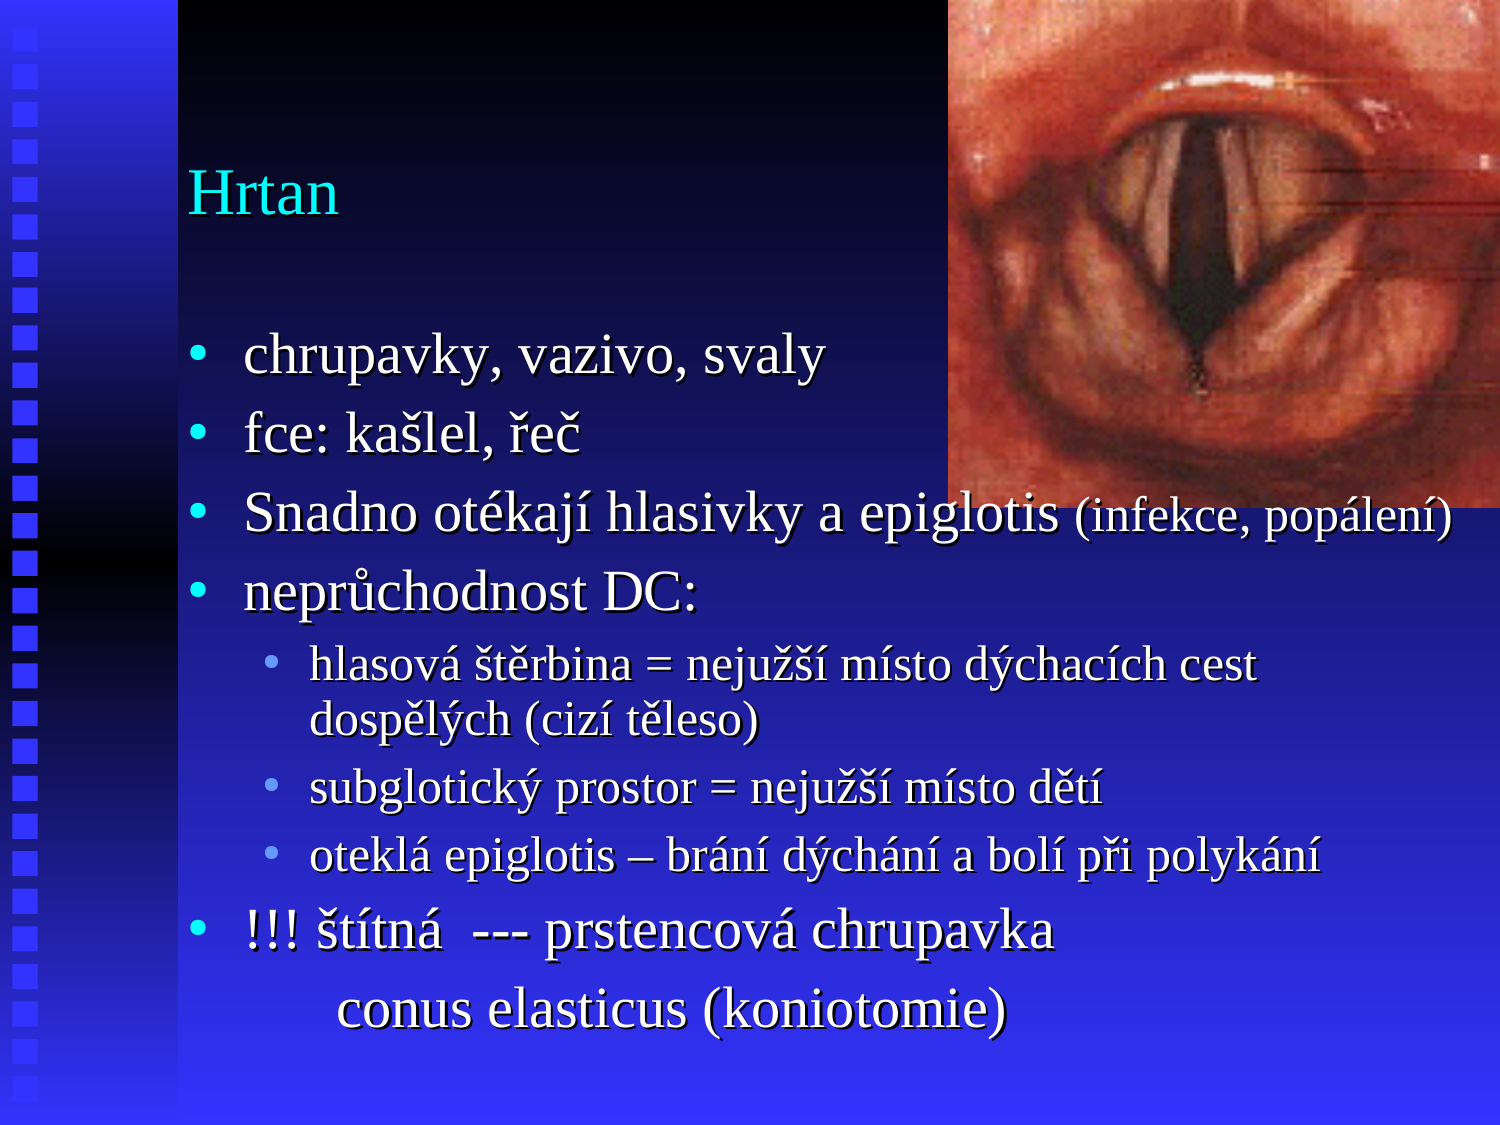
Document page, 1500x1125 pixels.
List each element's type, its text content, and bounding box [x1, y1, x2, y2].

picture [948, 0, 1500, 508]
title Hrtan [187, 99, 1463, 288]
list chrupavky, vazivo, svaly fce: kašlel, řeč Snadno otékají hlasivky a epiglotis (infekce, popálení) neprůchodnost DC: hlasová štěrbina = nejužší místo dýchacích cest dospělých (cizí těleso) subglotický prostor = nejužší místo dětí oteklá epiglotis – brání dýchání a bolí při polykání !!! štítná --- prstencová chrupavka conus elasticus (koniotomie) [187, 324, 1463, 1081]
